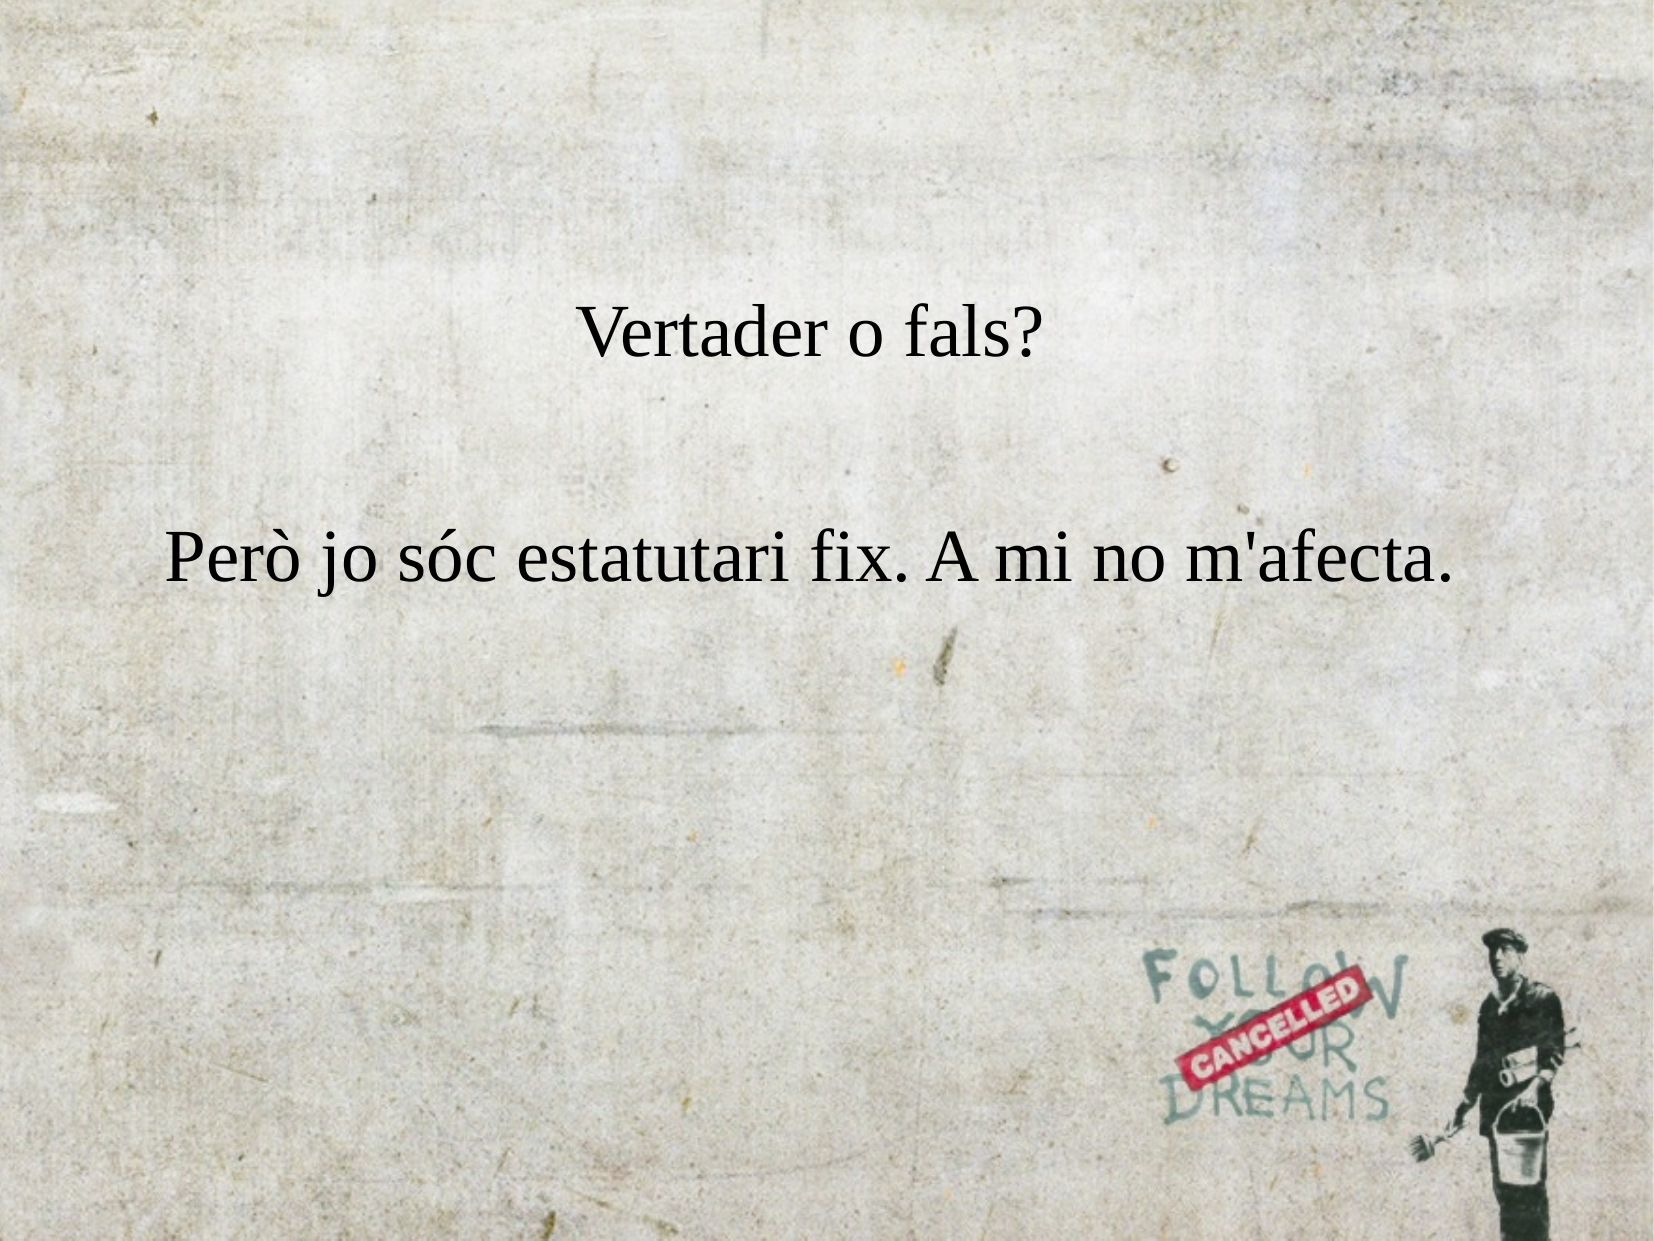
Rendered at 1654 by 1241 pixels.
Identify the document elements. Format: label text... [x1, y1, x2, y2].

list Vertader o fals? Però jo sóc estatutari fix. A mi no m'afecta. [82, 290, 1538, 1010]
picture [0, 0, 1654, 1241]
